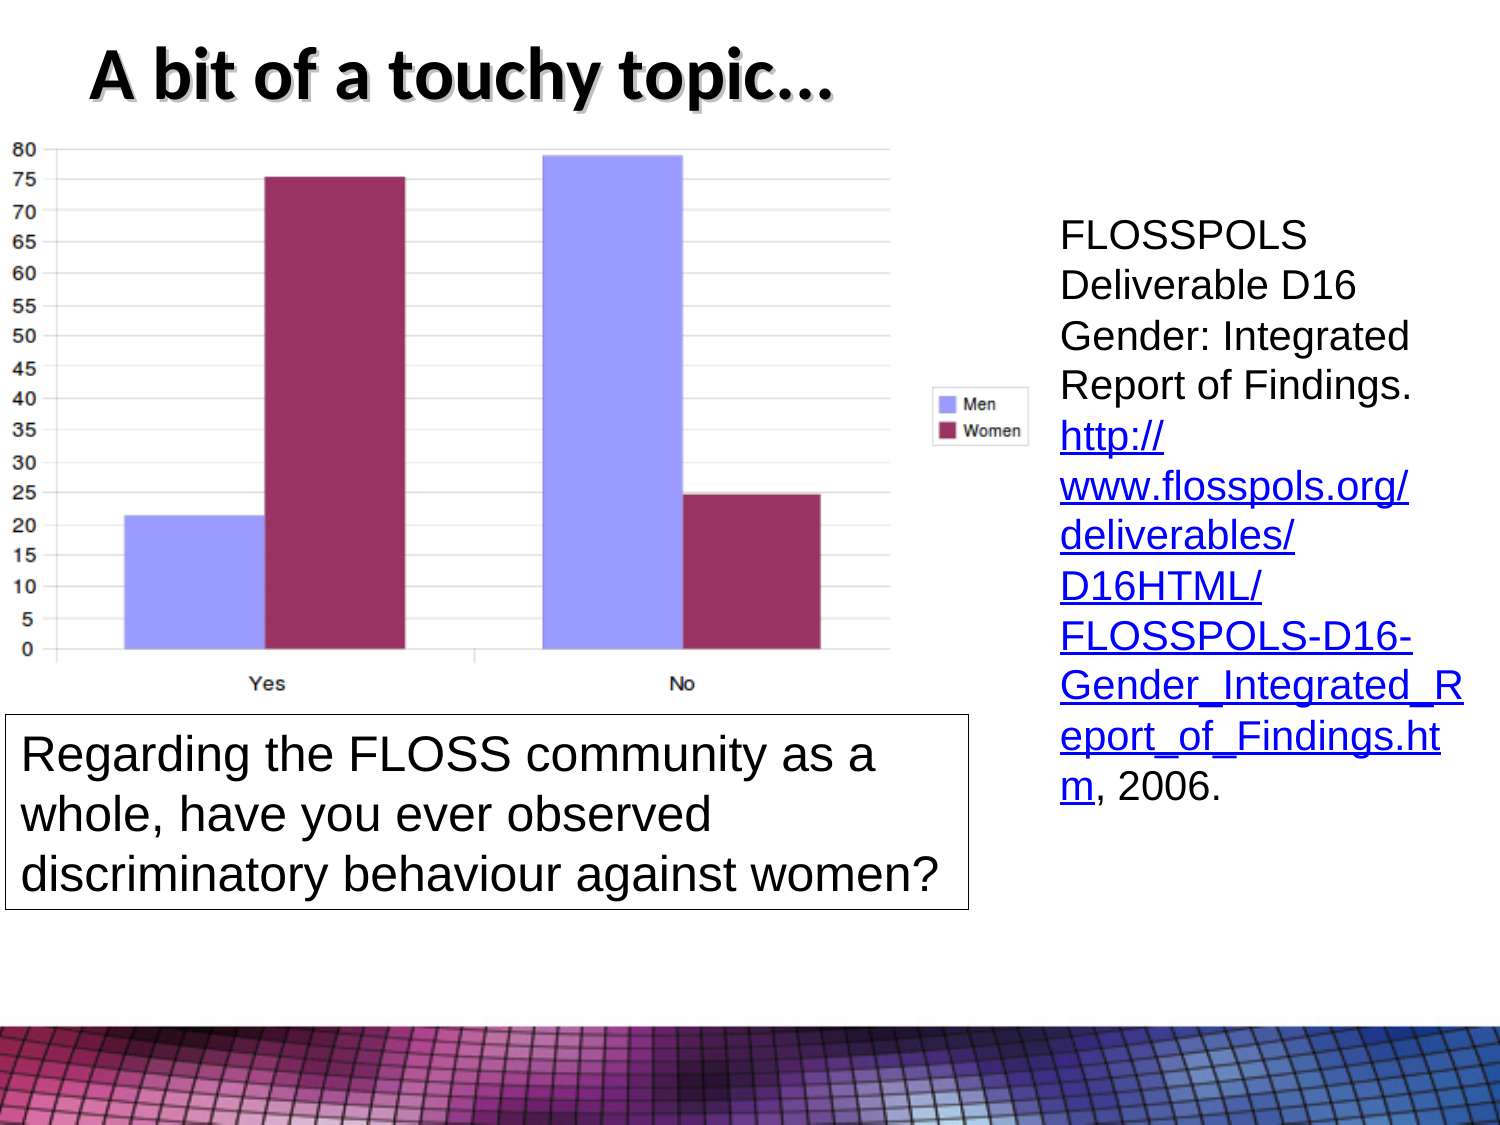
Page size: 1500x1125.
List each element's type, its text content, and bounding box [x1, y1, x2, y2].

title A bit of a touchy topic... [75, 16, 1426, 123]
text_box Regarding the FLOSS community as a whole, have you ever observed discriminatory behaviour against women? [5, 714, 969, 910]
text_box FLOSSPOLS Deliverable D16 Gender: Integrated Report of Findings. http://www.flosspols.org/deliverables/D16HTML/FLOSSPOLS-D16-Gender_Integrated_Report_of_Findings.htm, 2006. [1045, 200, 1483, 766]
picture [0, 0, 1500, 1125]
